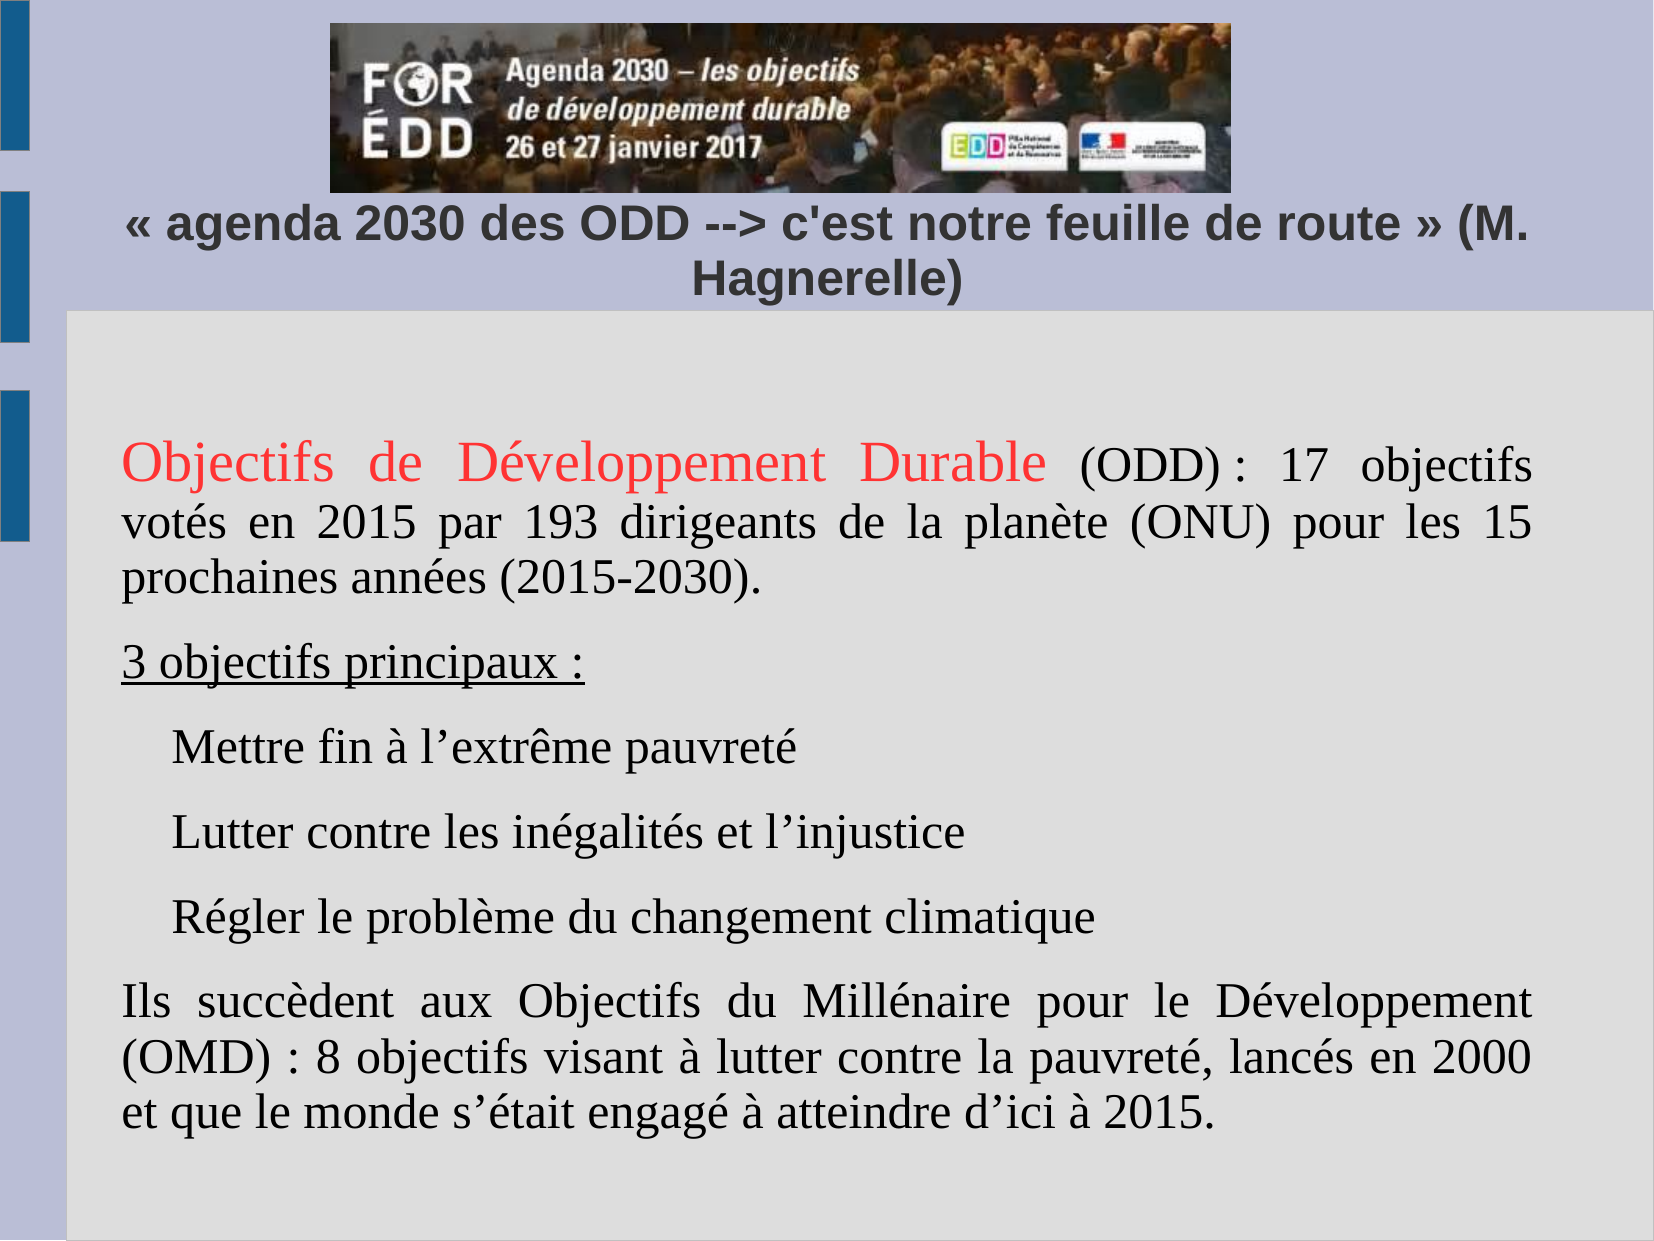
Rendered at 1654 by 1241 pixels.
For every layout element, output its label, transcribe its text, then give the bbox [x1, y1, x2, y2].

picture [330, 23, 1231, 193]
list Objectifs de Développement Durable (ODD) : 17 objectifs votés en 2015 par 193 dirigeants de la planète (ONU) pour les 15 prochaines années (2015-2030). 3 objectifs principaux : Mettre fin à l’extrême pauvreté Lutter contre les inégalités et l’injustice Régler le problème du changement climatique Ils succèdent aux Objectifs du Millénaire pour le Développement (OMD) : 8 objectifs visant à lutter contre la pauvreté, lancés en 2000 et que le monde s’était engagé à atteindre d’ici à 2015. [121, 344, 1534, 1241]
title « agenda 2030 des ODD --> c'est notre feuille de route » (M. Hagnerelle) [121, 83, 1534, 307]
